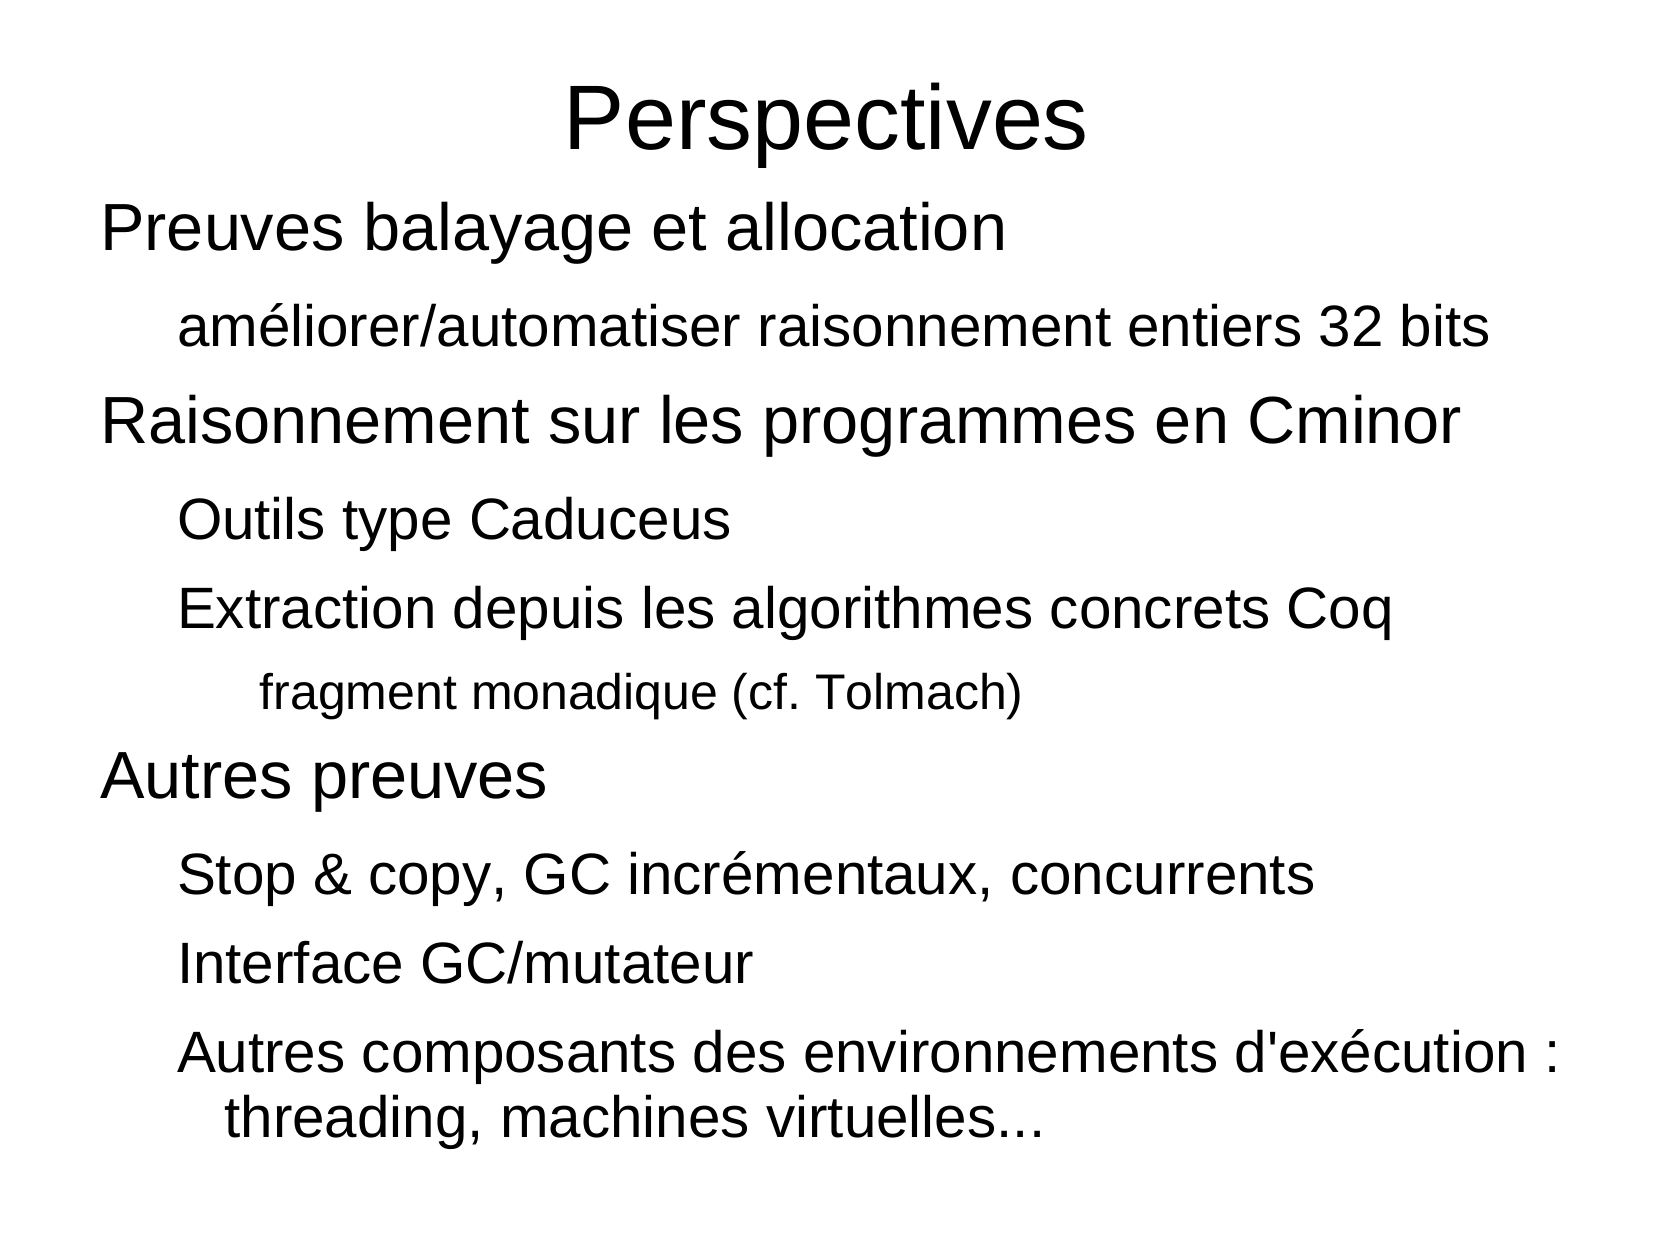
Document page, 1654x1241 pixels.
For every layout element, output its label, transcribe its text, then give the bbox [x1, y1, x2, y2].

list Preuves balayage et allocation améliorer/automatiser raisonnement entiers 32 bits Raisonnement sur les programmes en Cminor Outils type Caduceus Extraction depuis les algorithmes concrets Coq fragment monadique (cf. Tolmach) Autres preuves Stop & copy, GC incrémentaux, concurrents Interface GC/mutateur Autres composants des environnements d'exécution : threading, machines virtuelles... [82, 189, 1571, 1234]
title Perspectives [82, 21, 1571, 189]
